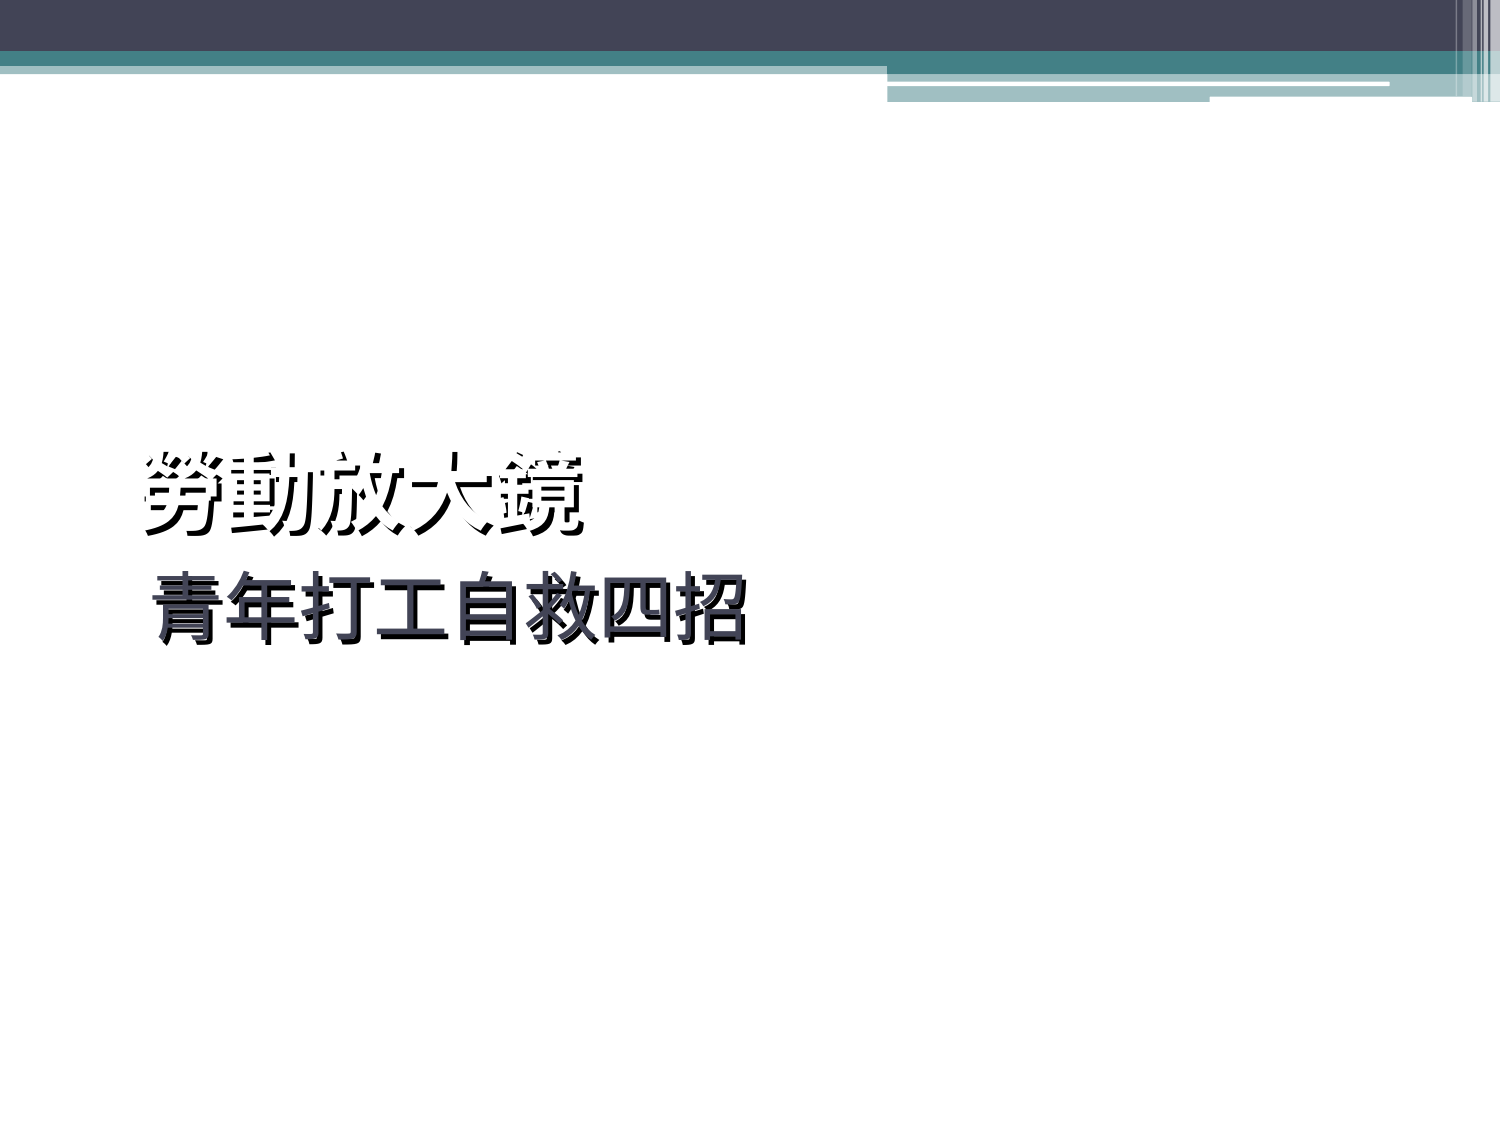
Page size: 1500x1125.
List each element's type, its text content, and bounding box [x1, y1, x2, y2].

list 青年打工自救四招 [118, 552, 1394, 801]
title 勞動放大鏡 [118, 324, 1394, 549]
